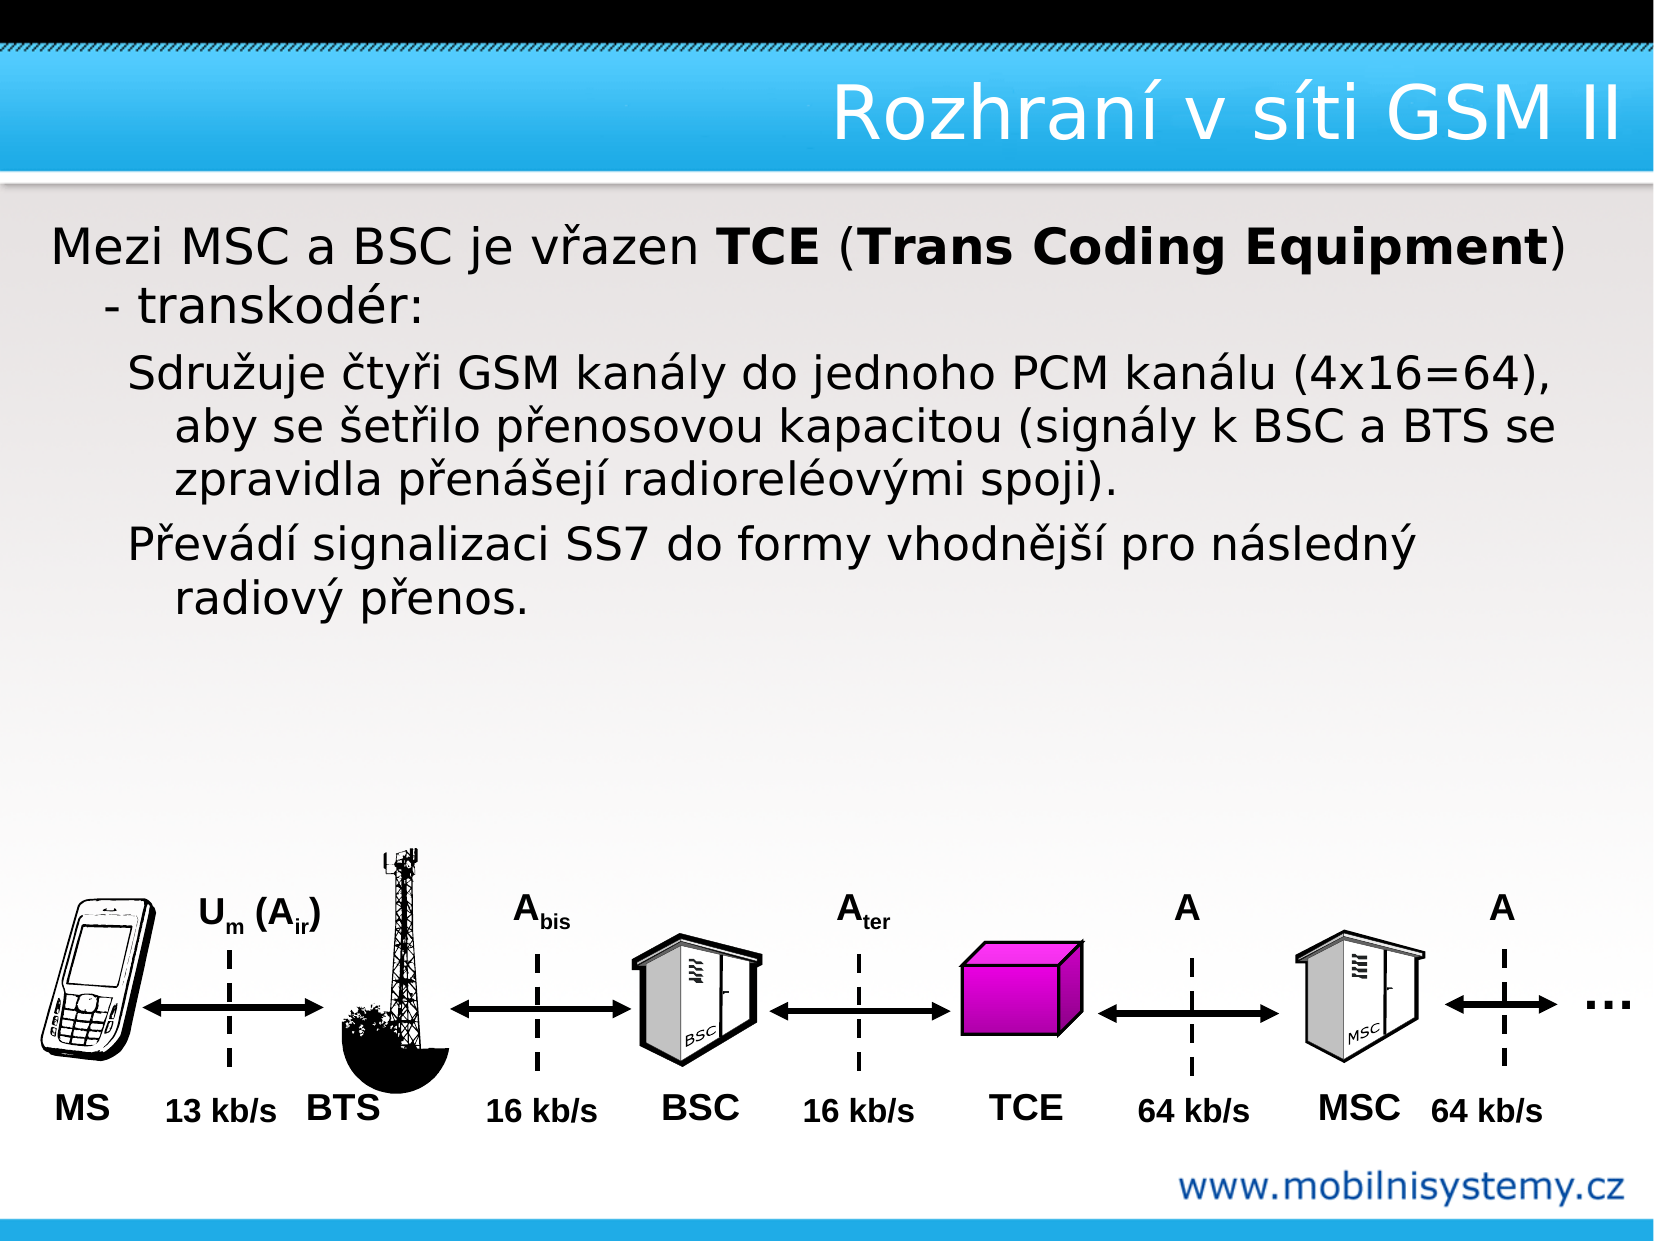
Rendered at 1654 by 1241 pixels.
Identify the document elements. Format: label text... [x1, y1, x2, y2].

text_box 16 kb/s [470, 1084, 614, 1137]
text_box MSC [1302, 1079, 1417, 1137]
text_box 64 kb/s [1122, 1084, 1266, 1137]
text_box [341, 848, 450, 1094]
text_box Ater [820, 878, 906, 942]
text_box [631, 933, 763, 1067]
text_box BSC [645, 1079, 756, 1137]
picture [0, 0, 1654, 1241]
text_box Abis [497, 878, 587, 942]
text_box [962, 942, 1082, 1035]
text_box Um (Air) [183, 883, 337, 947]
text_box A [1158, 878, 1217, 936]
list Mezi MSC a BSC je vřazen TCE (Trans Coding Equipment) - transkodér: Sdružuje čtyři GSM kanály do jednoho PCM kanálu (4x16=64), aby se šetřilo přenosovou kapacitou (signály k BSC a BTS se zpravidla přenášejí radioreléovými spoji). Převádí signalizaci SS7 do formy vhodnější pro následný radiový přenos. [32, 218, 1595, 1093]
text_box A [1473, 878, 1531, 936]
text_box 13 kb/s [149, 1084, 293, 1137]
text_box 64 kb/s [1415, 1084, 1559, 1137]
text_box 16 kb/s [787, 1084, 931, 1137]
text_box TCE [973, 1079, 1080, 1137]
text_box [1295, 929, 1426, 1064]
text_box [40, 898, 157, 1062]
title Rozhraní v síti GSM II [29, 49, 1624, 178]
text_box … [1566, 951, 1652, 1029]
text_box MS [39, 1079, 126, 1137]
text_box BTS [290, 1079, 397, 1137]
